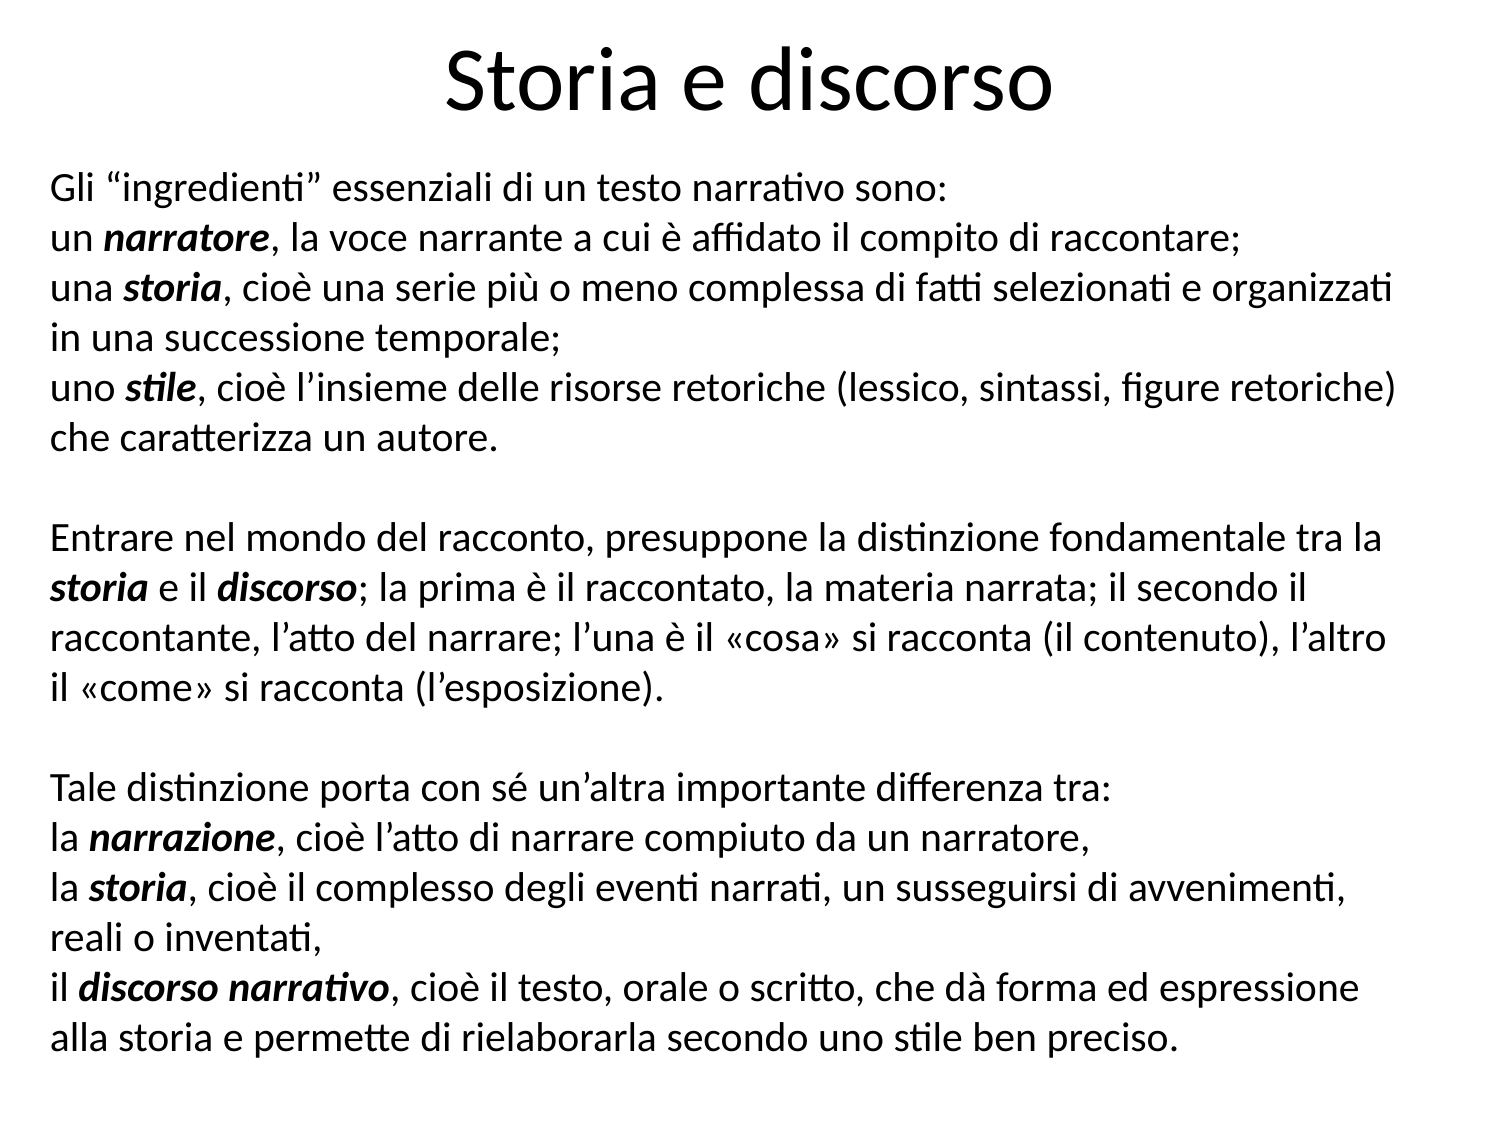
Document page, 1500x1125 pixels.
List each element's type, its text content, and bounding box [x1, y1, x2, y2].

text_box Gli “ingredienti” essenziali di un testo narrativo sono: un narratore, la voce narrante a cui è affidato il compito di raccontare; una storia, cioè una serie più o meno complessa di fatti selezionati e organizzati in una successione temporale; uno stile, cioè l’insieme delle risorse retoriche (lessico, sintassi, figure retoriche) che caratterizza un autore. Entrare nel mondo del racconto, presuppone la distinzione fondamentale tra la storia e il discorso; la prima è il raccontato, la materia narrata; il secondo il raccontante, l’atto del narrare; l’una è il «cosa» si racconta (il contenuto), l’altro il «come» si racconta (l’esposizione). Tale distinzione porta con sé un’altra importante differenza tra: la narrazione, cioè l’atto di narrare compiuto da un narratore, la storia, cioè il complesso degli eventi narrati, un susseguirsi di avvenimenti, reali o inventati, il discorso narrativo, cioè il testo, orale o scritto, che dà forma ed espressione alla storia e permette di rielaborarla secondo uno stile ben preciso. [35, 152, 1418, 1068]
text_box Storia e discorso [74, 11, 1425, 200]
